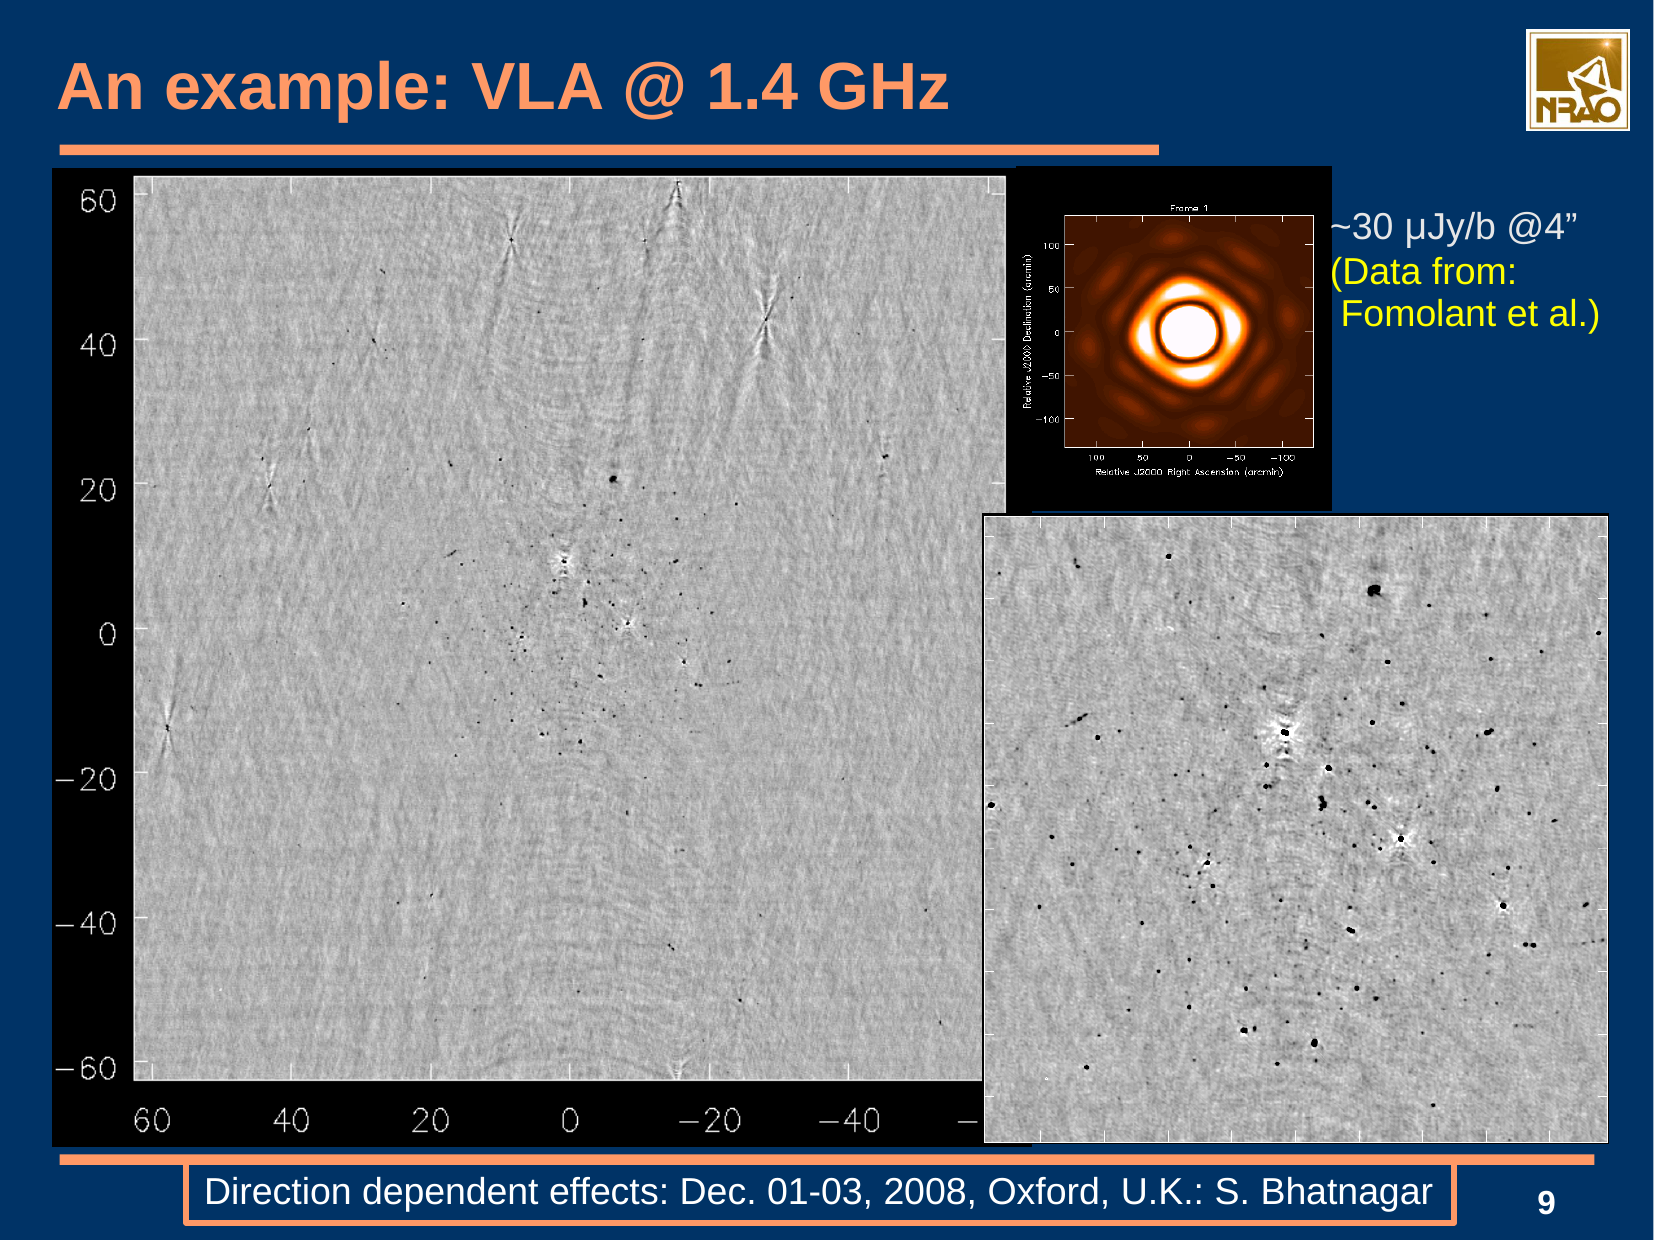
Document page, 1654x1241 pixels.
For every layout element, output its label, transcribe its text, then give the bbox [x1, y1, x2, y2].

picture [52, 166, 1609, 1147]
picture [1526, 29, 1630, 131]
list ~30 μJy/b @4” (Data from: Fomolant et al.) [1312, 199, 1610, 337]
title An example: VLA @ 1.4 GHz [56, 34, 1489, 139]
